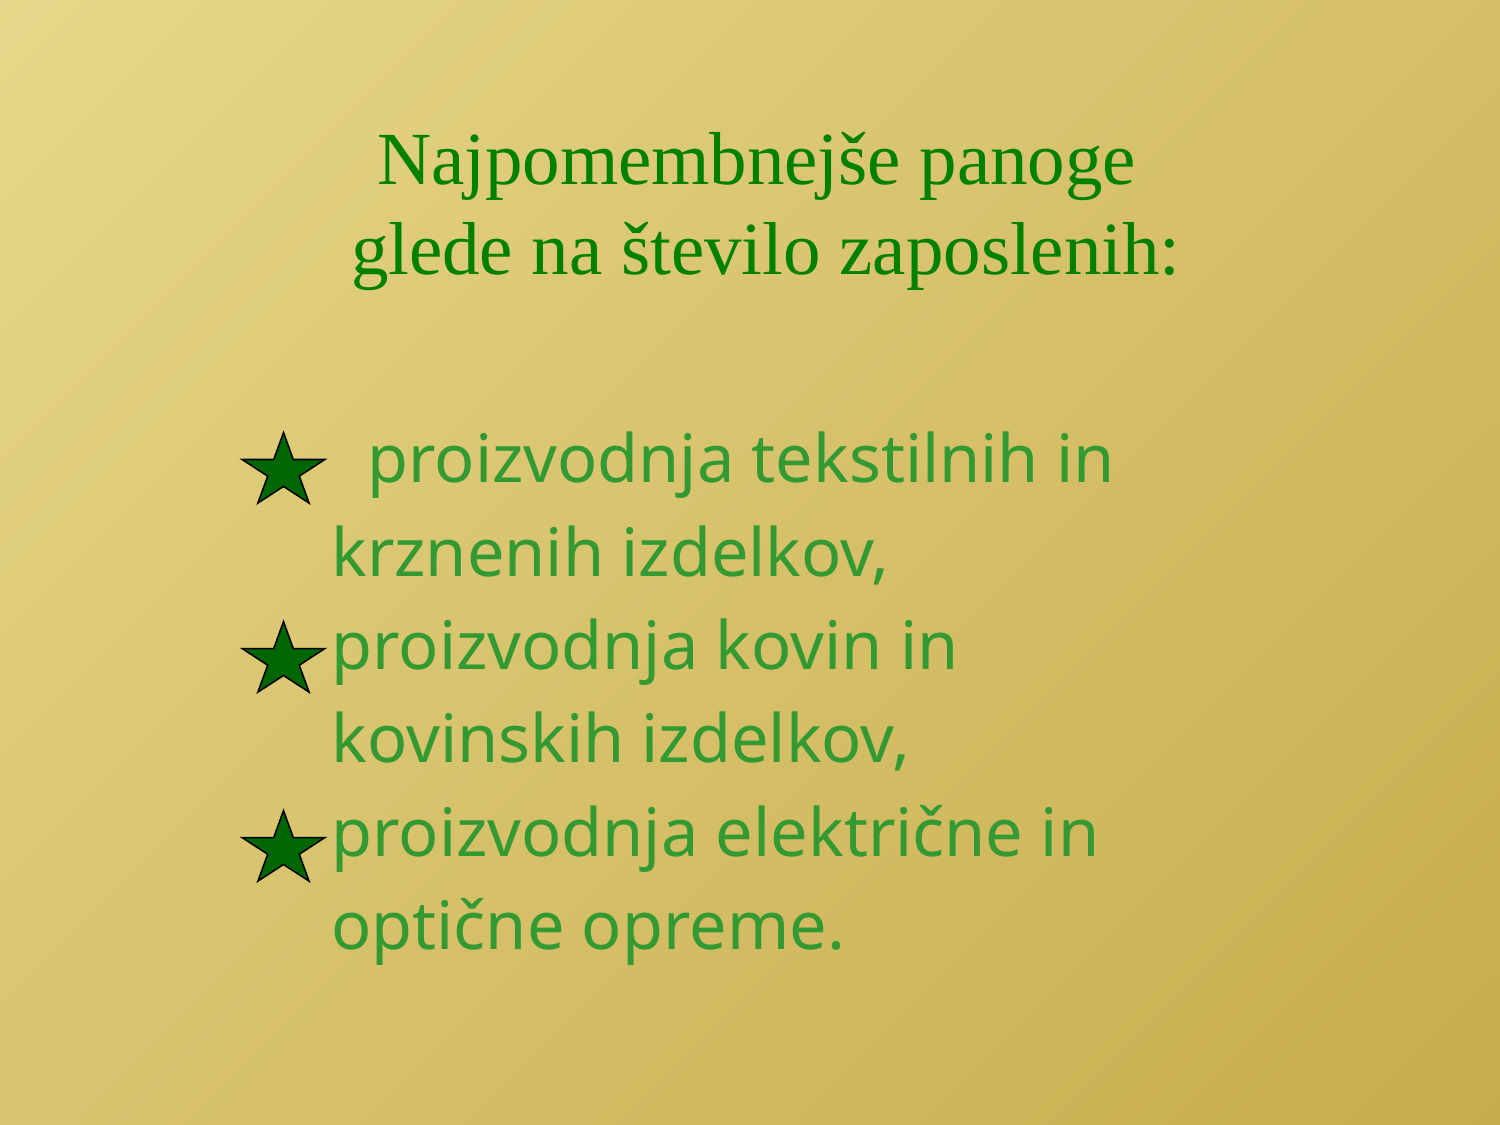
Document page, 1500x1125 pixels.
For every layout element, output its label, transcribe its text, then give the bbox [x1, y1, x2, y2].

text_box Najpomembnejše panoge glede na število zaposlenih: [336, 101, 1152, 315]
text_box [242, 432, 325, 504]
text_box [242, 810, 325, 882]
list proizvodnja tekstilnih in krznenih izdelkov, proizvodnja kovin in kovinskih izdelkov, proizvodnja električne in optične opreme. [75, 408, 1425, 1005]
text_box [242, 621, 325, 693]
